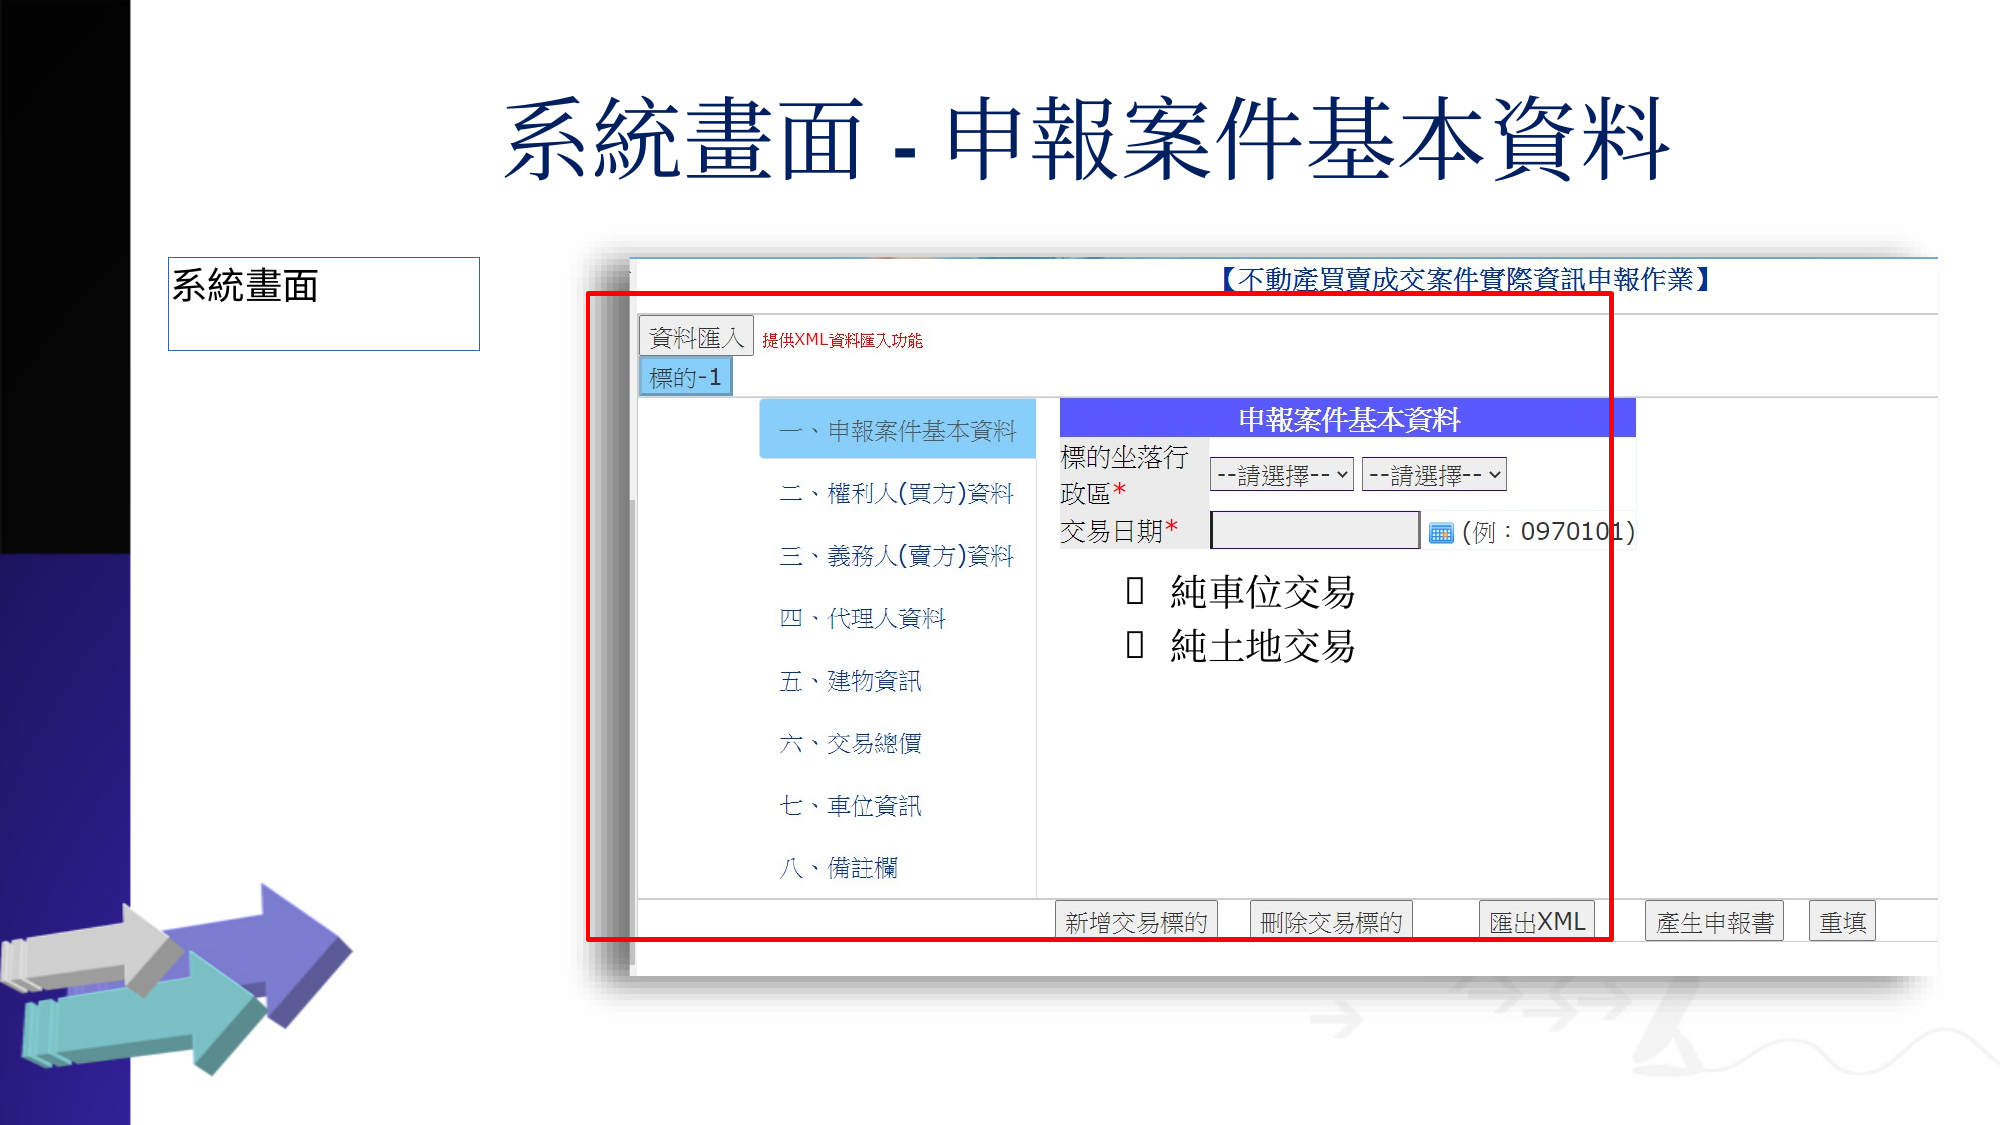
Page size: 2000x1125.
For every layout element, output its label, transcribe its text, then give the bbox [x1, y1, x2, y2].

title 系統畫面-申報案件基本資料 [576, 86, 1594, 180]
text_box [554, 218, 1957, 1030]
text_box 純車位交易 純土地交易 [1123, 560, 1322, 635]
picture [0, 0, 2000, 1125]
text_box 系統畫面 [168, 257, 480, 351]
